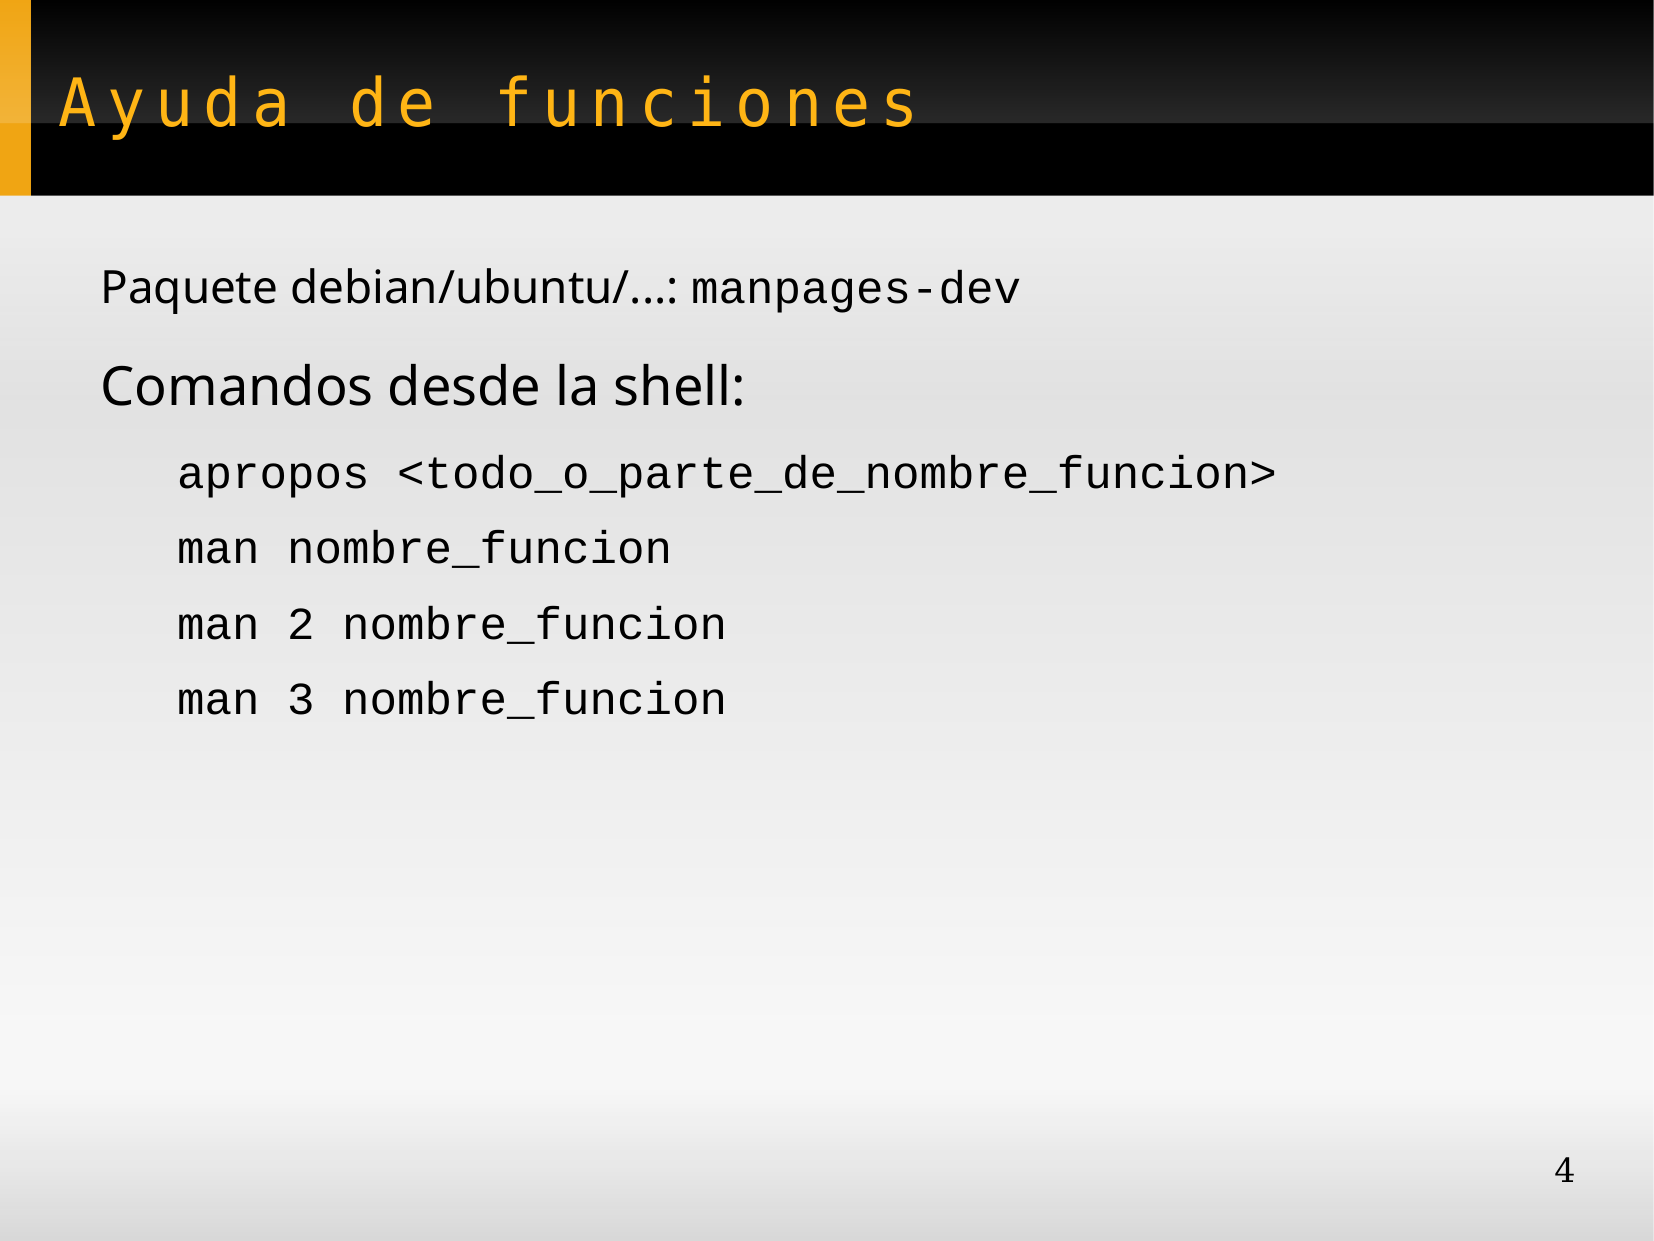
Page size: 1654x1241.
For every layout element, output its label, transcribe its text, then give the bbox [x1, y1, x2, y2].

title Ayuda de funciones [59, 29, 1506, 178]
list Paquete debian/ubuntu/...: manpages-dev Comandos desde la shell: apropos <todo_o_parte_de_nombre_funcion> man nombre_funcion man 2 nombre_funcion man 3 nombre_funcion [82, 254, 1571, 1074]
picture [0, 0, 1654, 1241]
